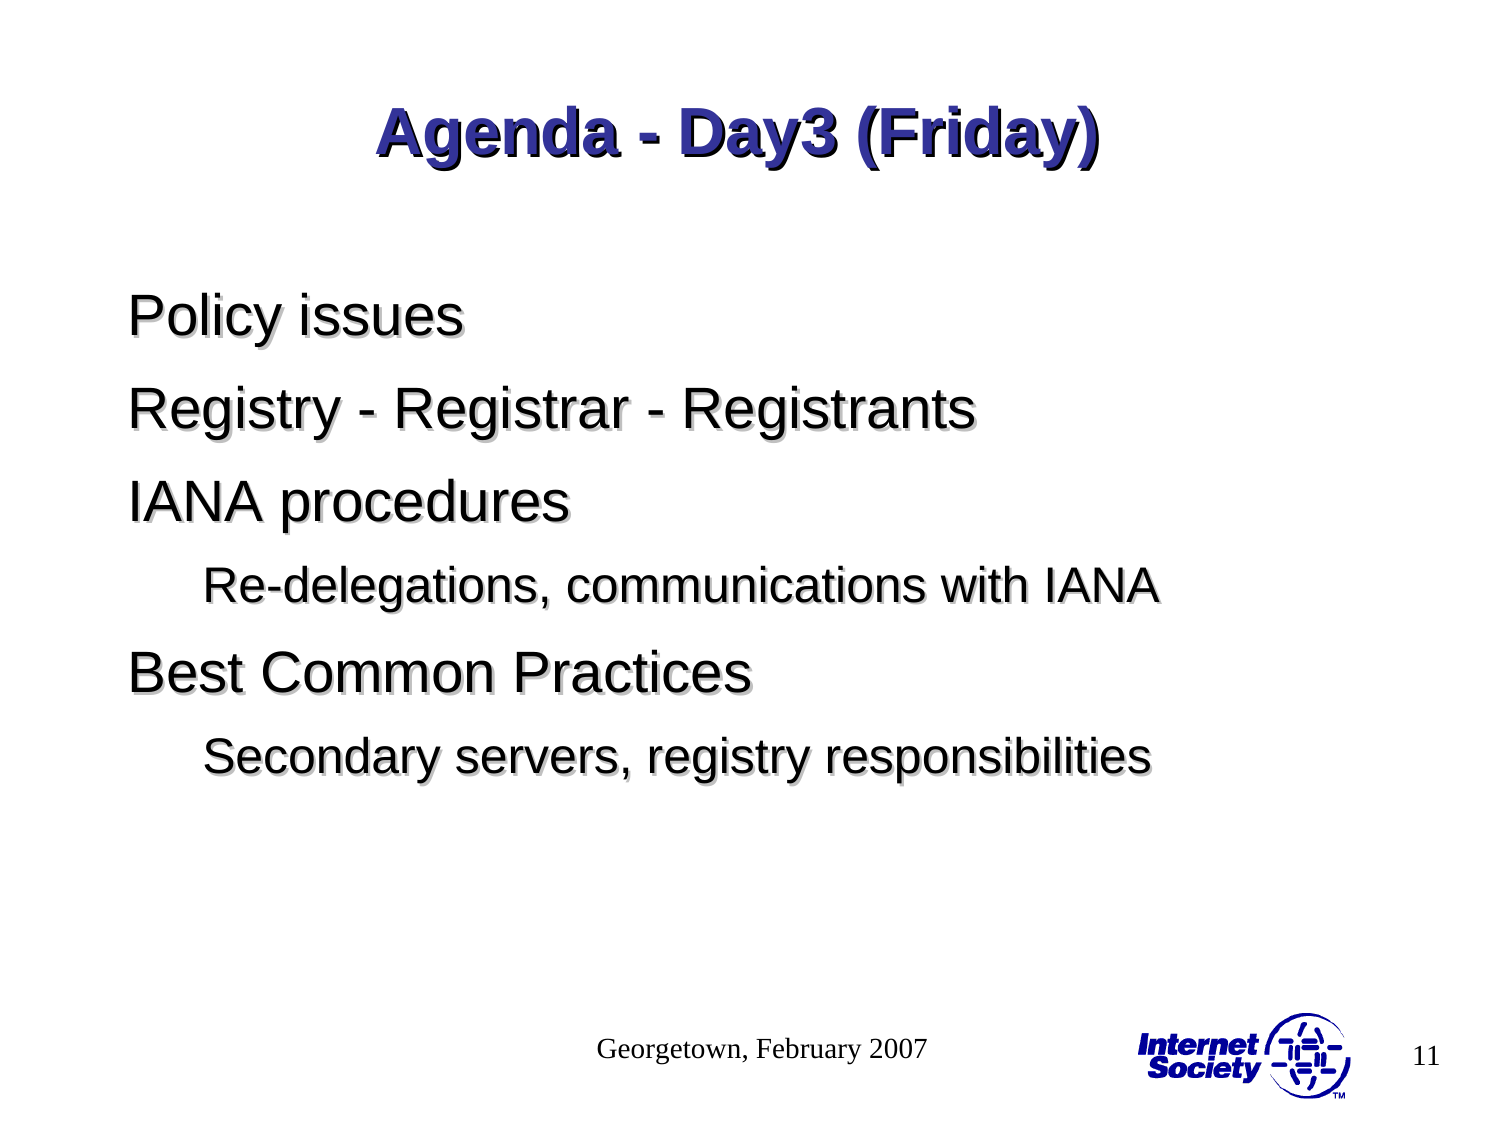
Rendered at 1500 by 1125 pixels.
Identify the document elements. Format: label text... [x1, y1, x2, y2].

picture [1137, 1012, 1351, 1099]
list Policy issues Registry - Registrar - Registrants IANA procedures Re-delegations, communications with IANA Best Common Practices Secondary servers, registry responsibilities [112, 262, 1388, 1001]
title Agenda - Day3 (Friday) [99, 37, 1375, 225]
